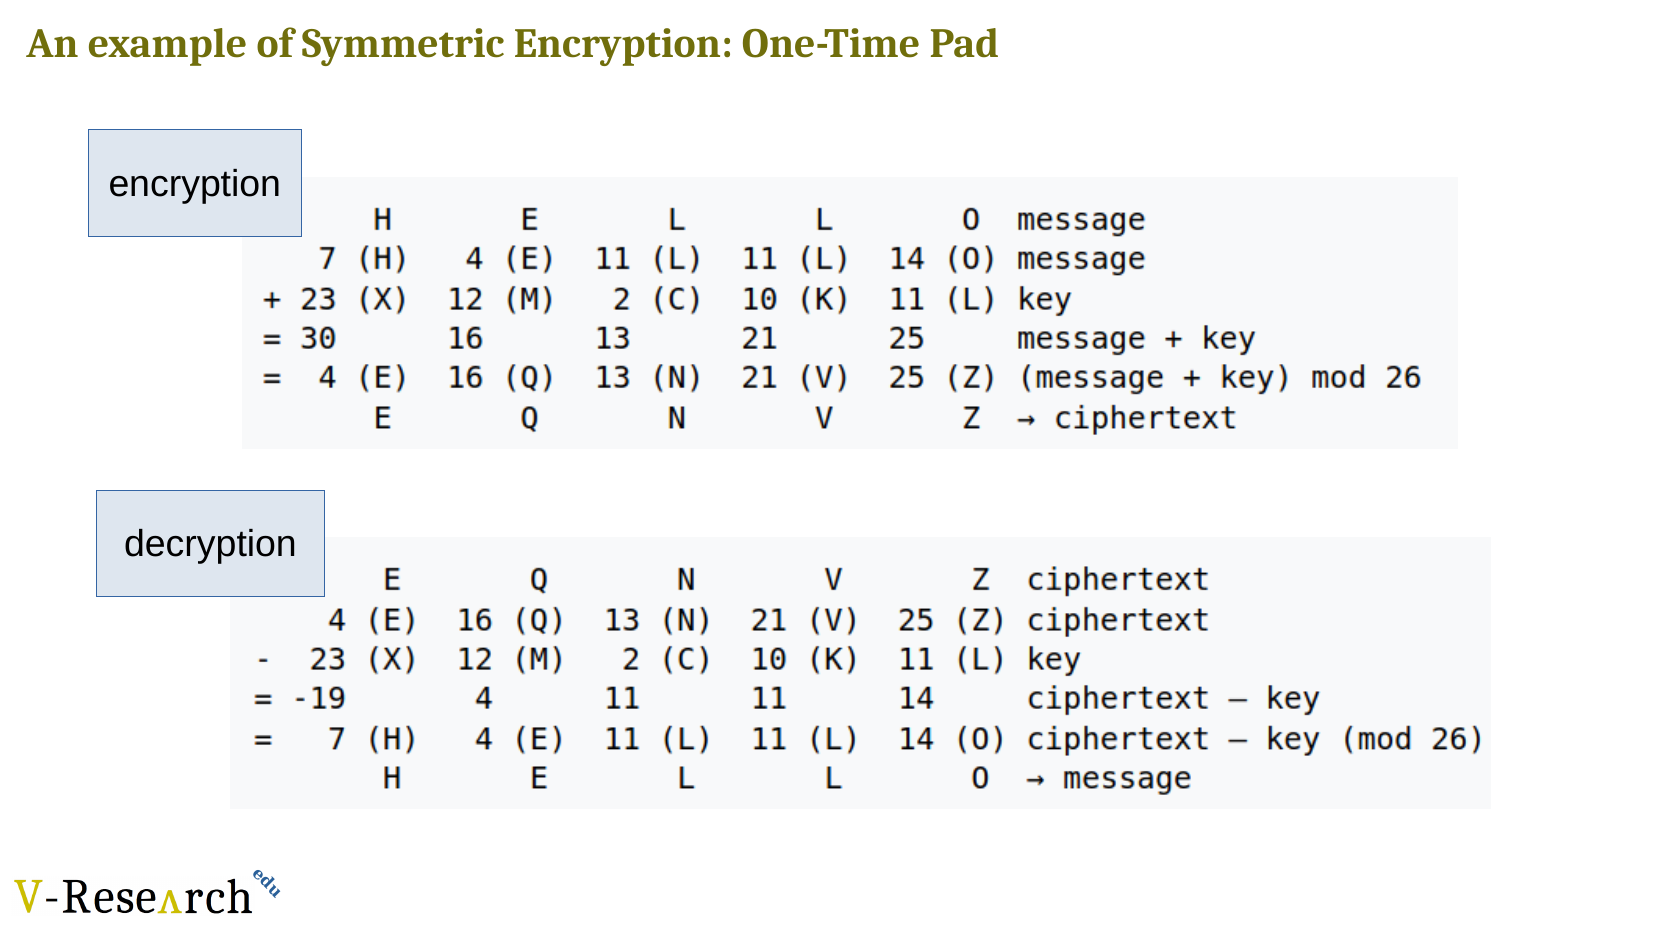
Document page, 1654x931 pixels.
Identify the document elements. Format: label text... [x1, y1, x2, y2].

picture [230, 537, 1491, 809]
picture [242, 177, 1458, 449]
text_box encryption [88, 129, 302, 237]
text_box An example of Symmetric Encryption: One-Time Pad [11, 12, 1193, 77]
text_box decryption [96, 490, 325, 597]
picture [11, 876, 255, 916]
text_box edu [222, 847, 333, 931]
